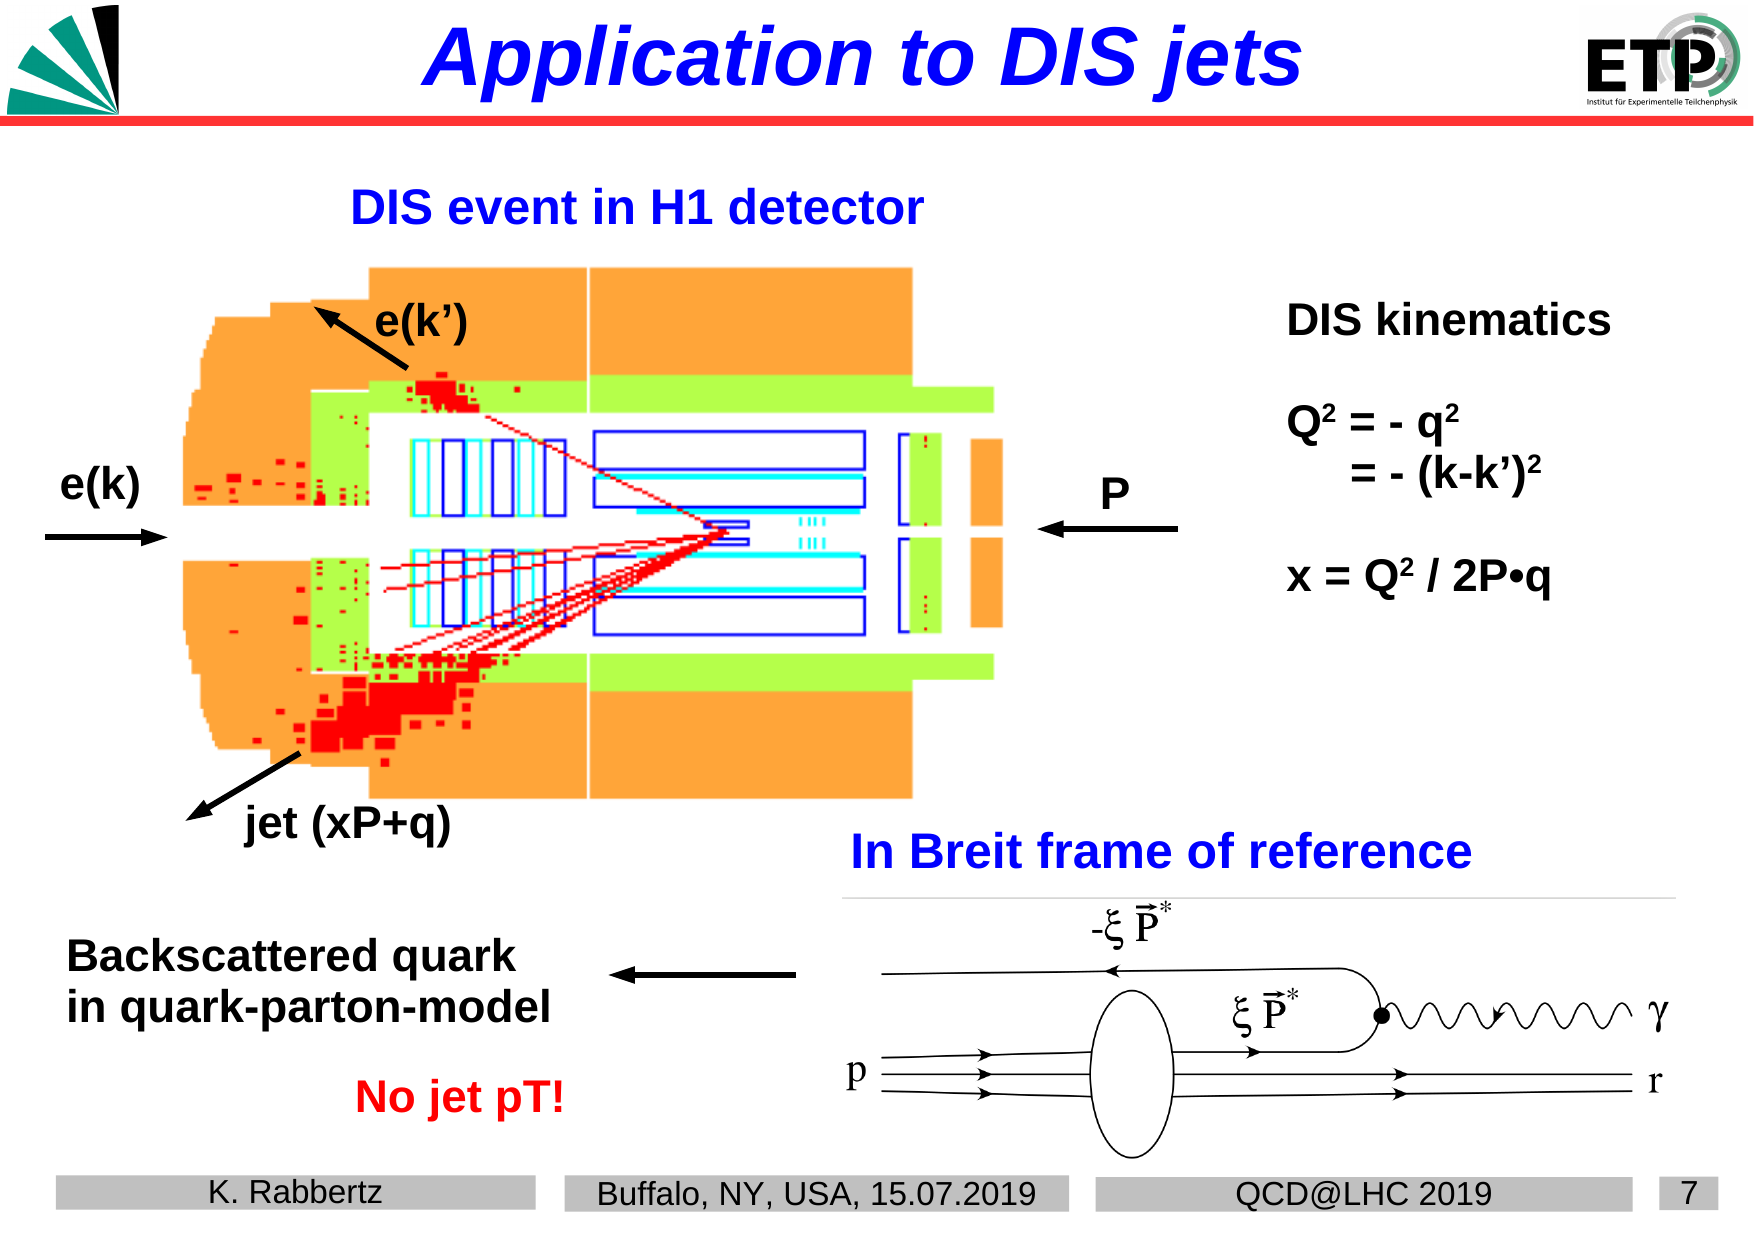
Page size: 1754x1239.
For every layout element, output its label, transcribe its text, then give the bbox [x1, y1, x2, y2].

picture [211, 798, 232, 814]
text_box jet (xP+q) [232, 790, 482, 854]
picture [1606, 5, 1748, 109]
text_box No jet pT! [343, 1065, 579, 1129]
text_box e(k’) [362, 289, 481, 353]
text_box e(k) [47, 451, 154, 515]
text_box Backscattered quark in quark-parton-model [54, 923, 565, 1038]
text_box DIS kinematics Q2 = - q2 = - (k-k’)2 x = Q2 / 2P•q [1274, 287, 1625, 608]
picture [7, 5, 119, 116]
title Application to DIS jets [123, 0, 1606, 114]
picture [168, 256, 1006, 814]
text_box DIS event in H1 detector [338, 173, 938, 242]
text_box In Breit frame of reference [838, 817, 1486, 885]
picture [842, 897, 1676, 1159]
text_box P [1087, 461, 1143, 525]
